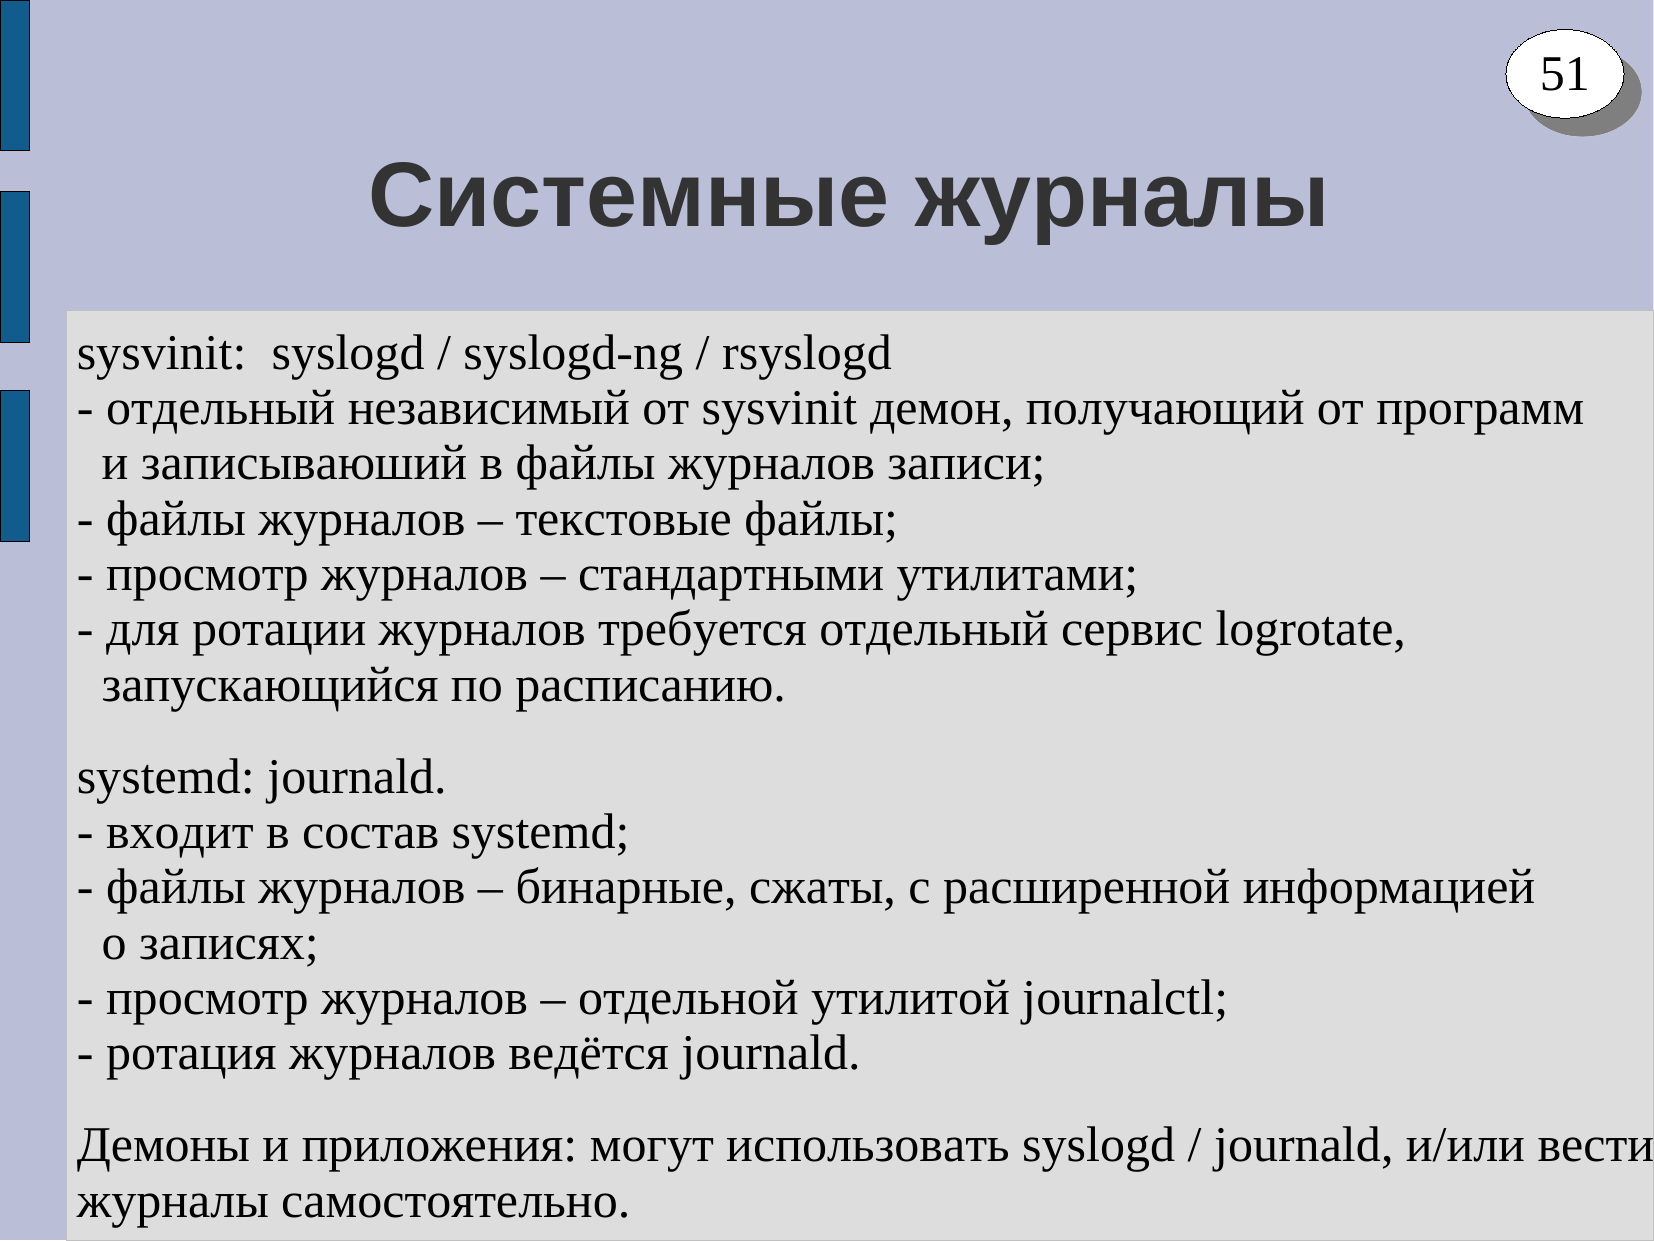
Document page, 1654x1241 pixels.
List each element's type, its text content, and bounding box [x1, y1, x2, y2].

text_box sysvinit: syslogd / syslogd-ng / rsyslogd - отдельный независимый от sysvinit демон, получающий от программ и записываюший в файлы журналов записи; - файлы журналов – текстовые файлы; - просмотр журналов – стандартными утилитами; - для ротации журналов требуется отдельный сервис logrotate, запускающийся по расписанию. systemd: journald. - входит в состав systemd; - файлы журналов – бинарные, сжаты, с расширенной информацией о записях; - просмотр журналов – отдельной утилитой journalctl; - ротация журналов ведётся journald. Демоны и приложения: могут использовать syslogd / journald, и/или вести журналы самостоятельно. [76, 324, 1654, 1229]
title Системные журналы [121, 91, 1534, 299]
text_box 51 [1505, 29, 1625, 119]
